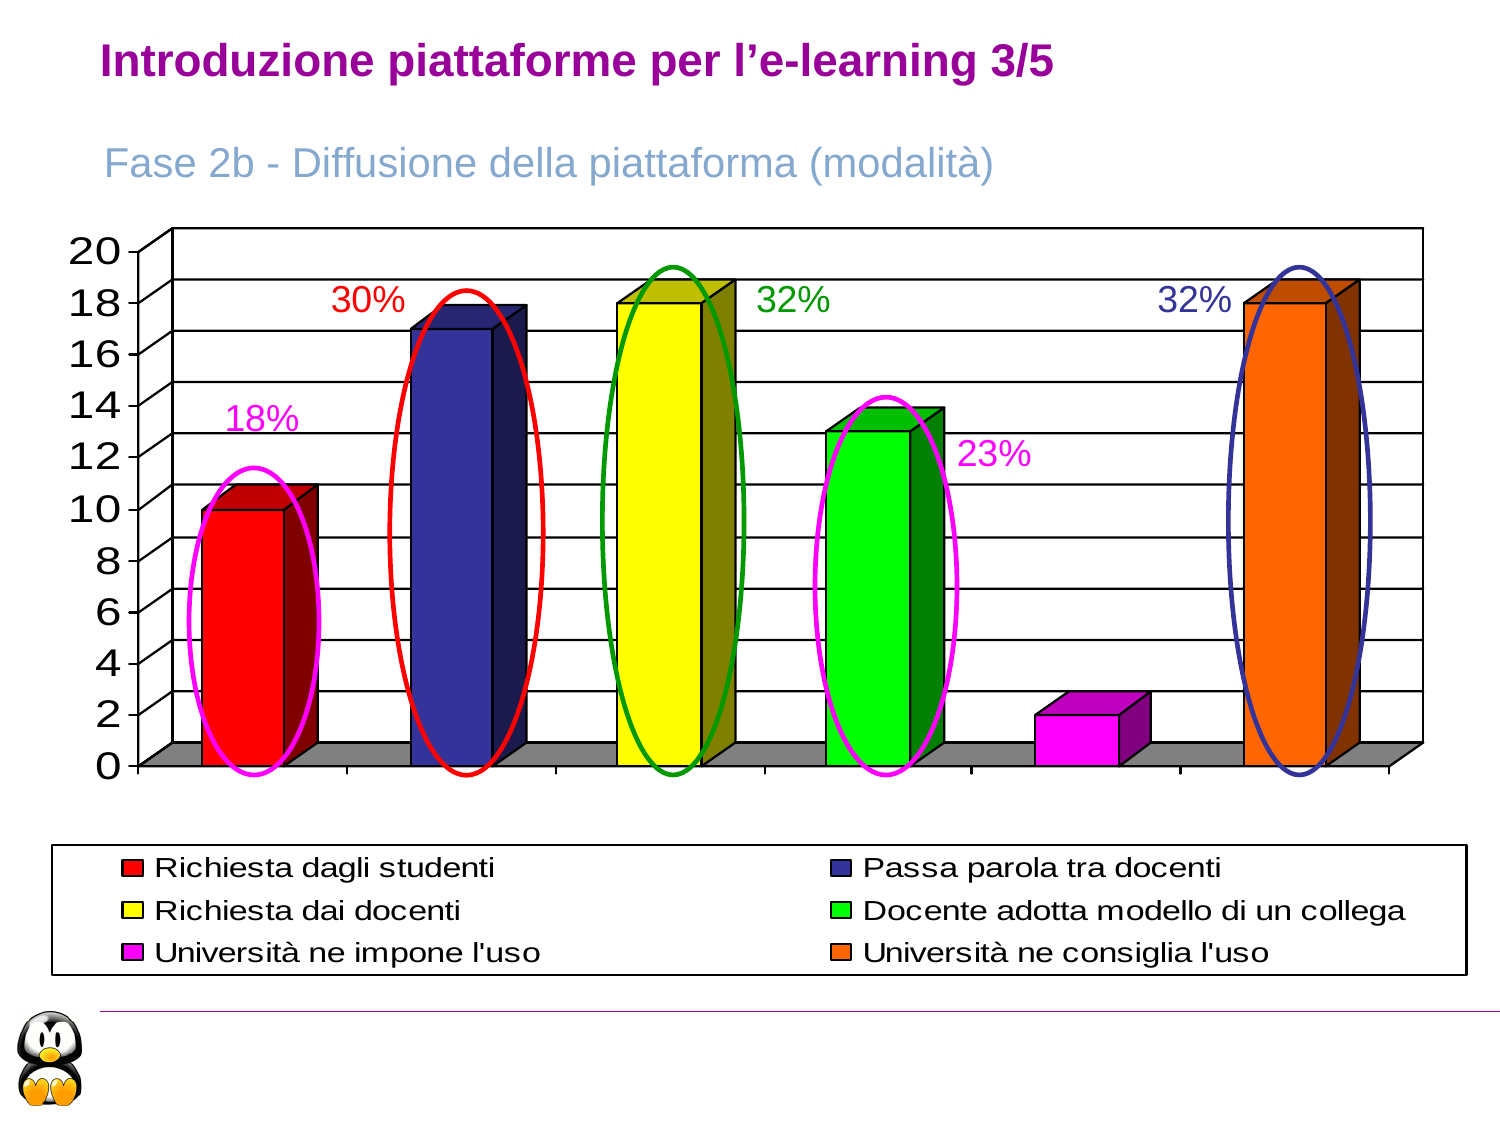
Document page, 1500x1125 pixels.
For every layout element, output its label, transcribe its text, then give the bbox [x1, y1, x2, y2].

text_box 32% [755, 278, 831, 322]
text_box 23% [956, 432, 1032, 475]
text_box Fase 2b - Diffusione della piattaforma (modalità) [0, 137, 1176, 196]
text_box 18% [224, 397, 300, 440]
title Introduzione piattaforme per l’e-learning 3/5 [99, 35, 1075, 149]
picture [17, 1011, 82, 1106]
chart [29, 208, 1483, 988]
text_box 30% [330, 278, 406, 322]
text_box 32% [1157, 278, 1233, 322]
